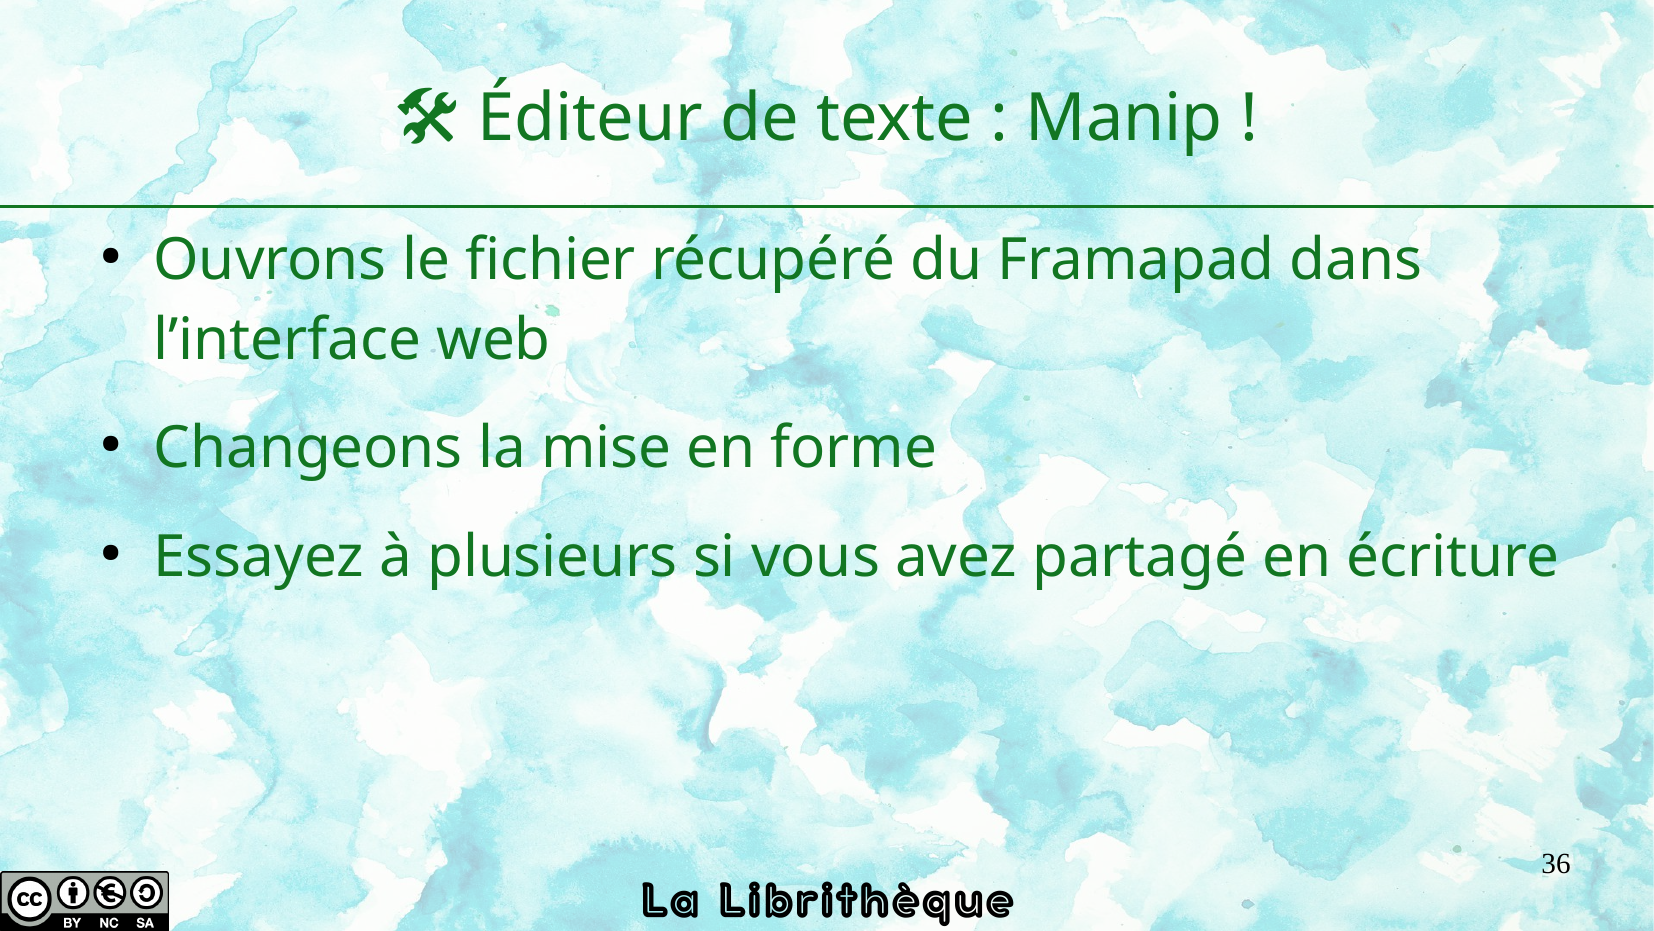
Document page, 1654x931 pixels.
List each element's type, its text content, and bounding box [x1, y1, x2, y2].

picture [0, 871, 169, 931]
picture [628, 827, 1026, 931]
title 🛠 Éditeur de texte : Manip ! [82, 37, 1571, 193]
list Ouvrons le fichier récupéré du Framapad dans l’interface web Changeons la mise en forme Essayez à plusieurs si vous avez partagé en écriture [82, 217, 1571, 827]
